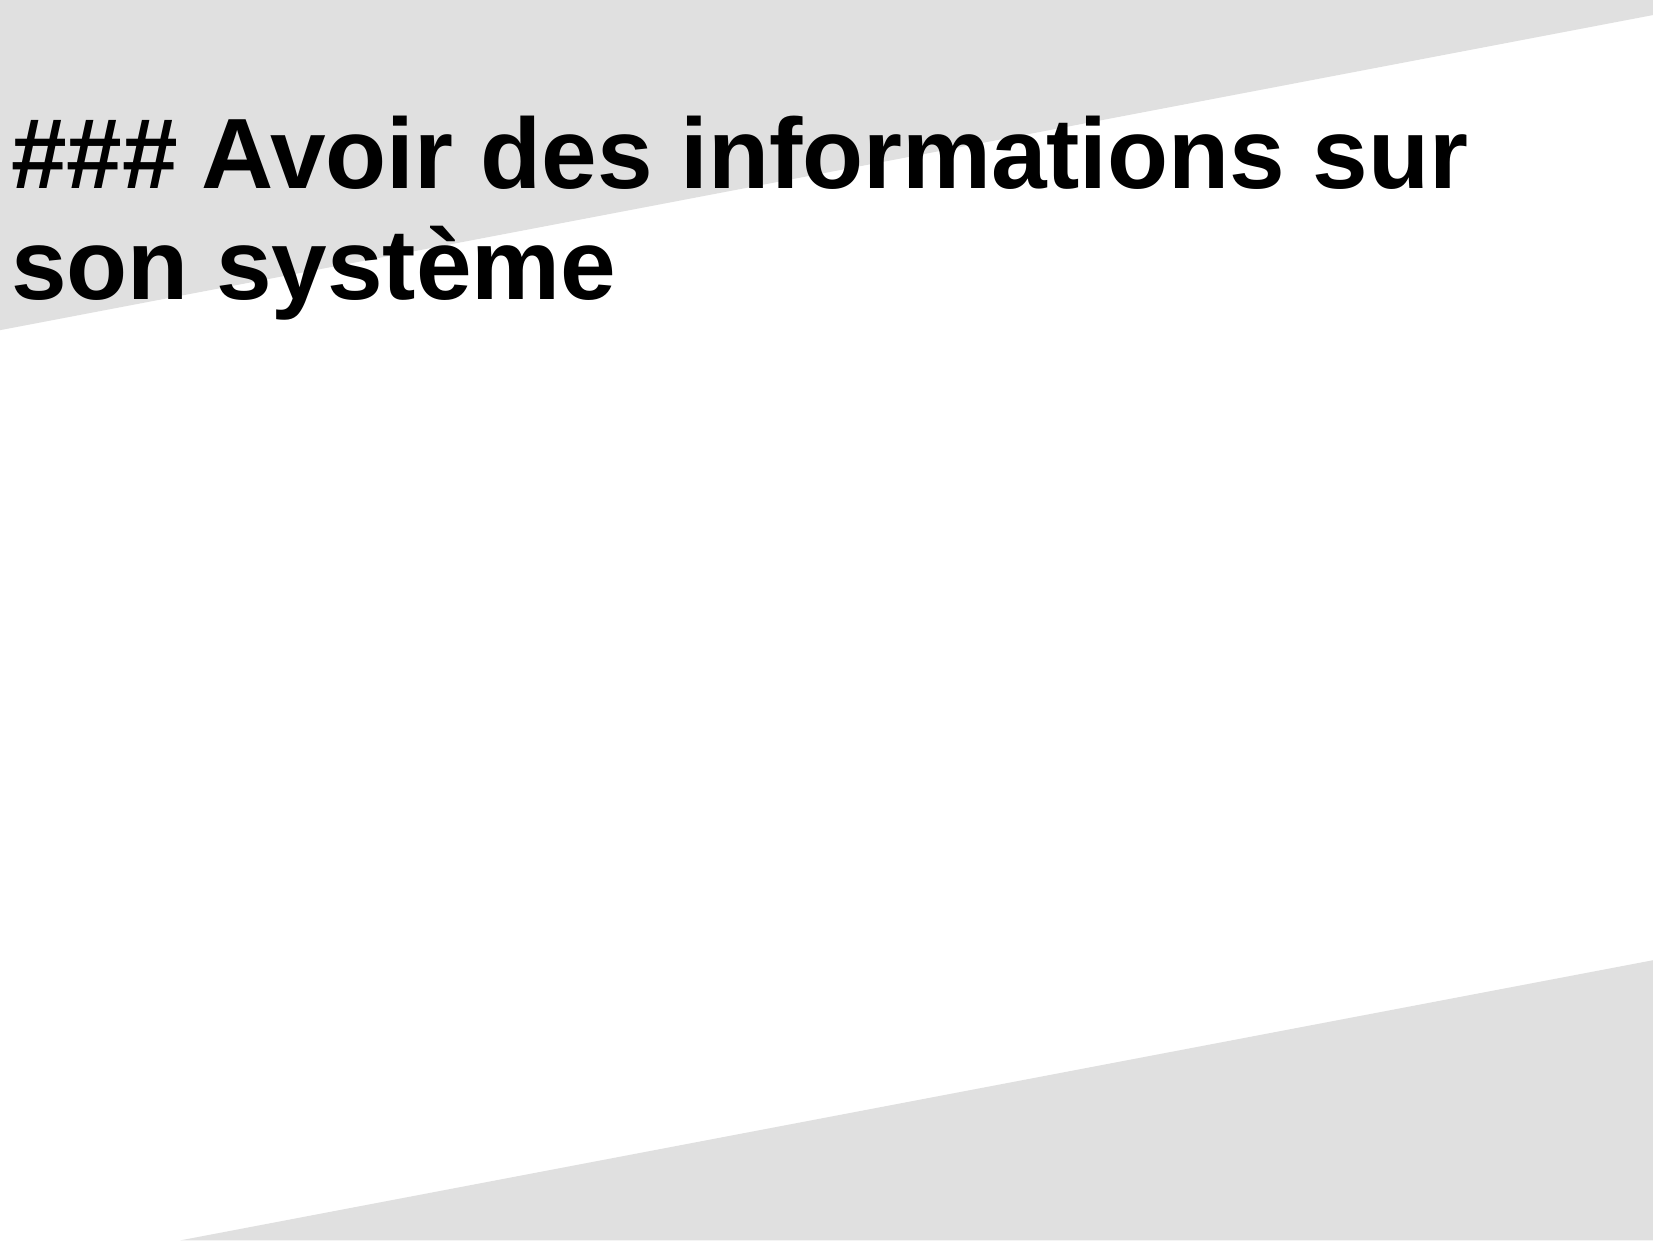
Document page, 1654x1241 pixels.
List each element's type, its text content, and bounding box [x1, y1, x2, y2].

title ### Avoir des informations sur son système [11, 97, 1499, 322]
